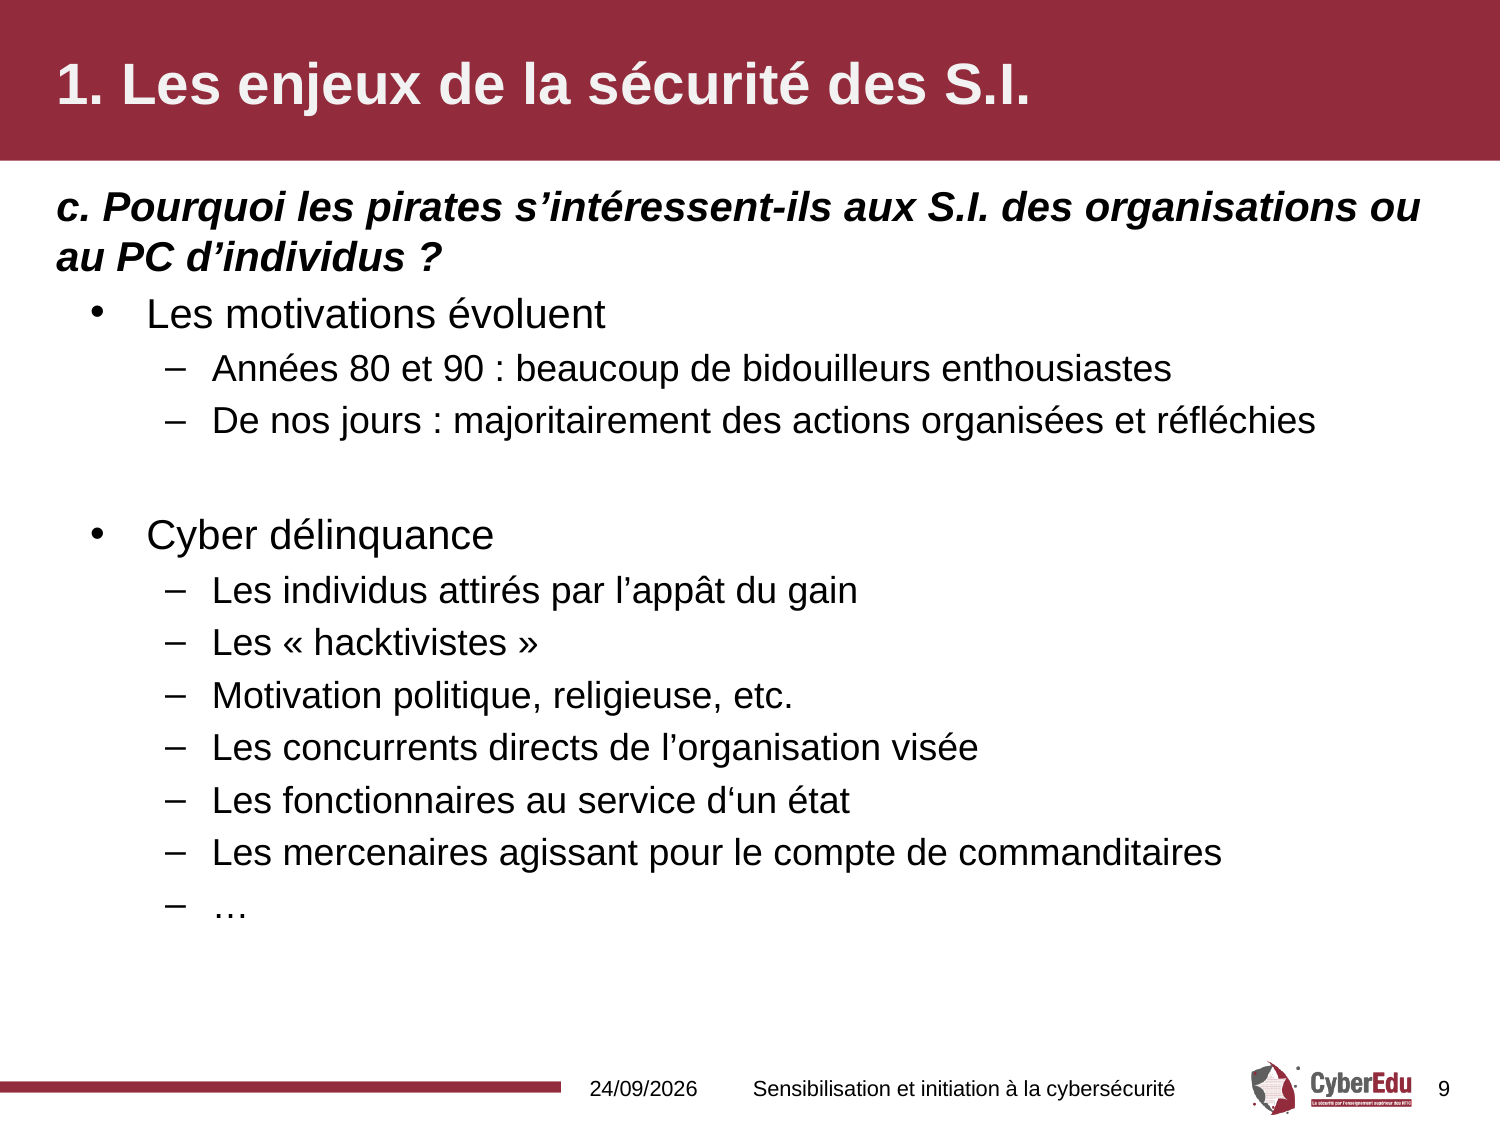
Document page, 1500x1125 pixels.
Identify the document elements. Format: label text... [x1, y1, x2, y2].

picture [1246, 1060, 1412, 1115]
footer Sensibilisation et initiation à la cybersécurité [738, 1057, 1236, 1118]
title 1. Les enjeux de la sécurité des S.I. [41, 1, 1471, 161]
list Les motivations évoluent Années 80 et 90 : beaucoup de bidouilleurs enthousiastes De nos jours : majoritairement des actions organisées et réfléchies Cyber délinquance Les individus attirés par l’appât du gain Les « hacktivistes » Motivation politique, religieuse, etc. Les concurrents directs de l’organisation visée Les fonctionnaires au service d‘un état Les mercenaires agissant pour le compte de commanditaires … [75, 278, 1425, 1035]
slide_number 15/11/2020 [561, 1057, 727, 1118]
list c. Pourquoi les pirates s’intéressent-ils aux S.I. des organisations ou au PC d’individus ? [41, 172, 1471, 268]
slide_number <numéro> [1423, 1057, 1495, 1118]
